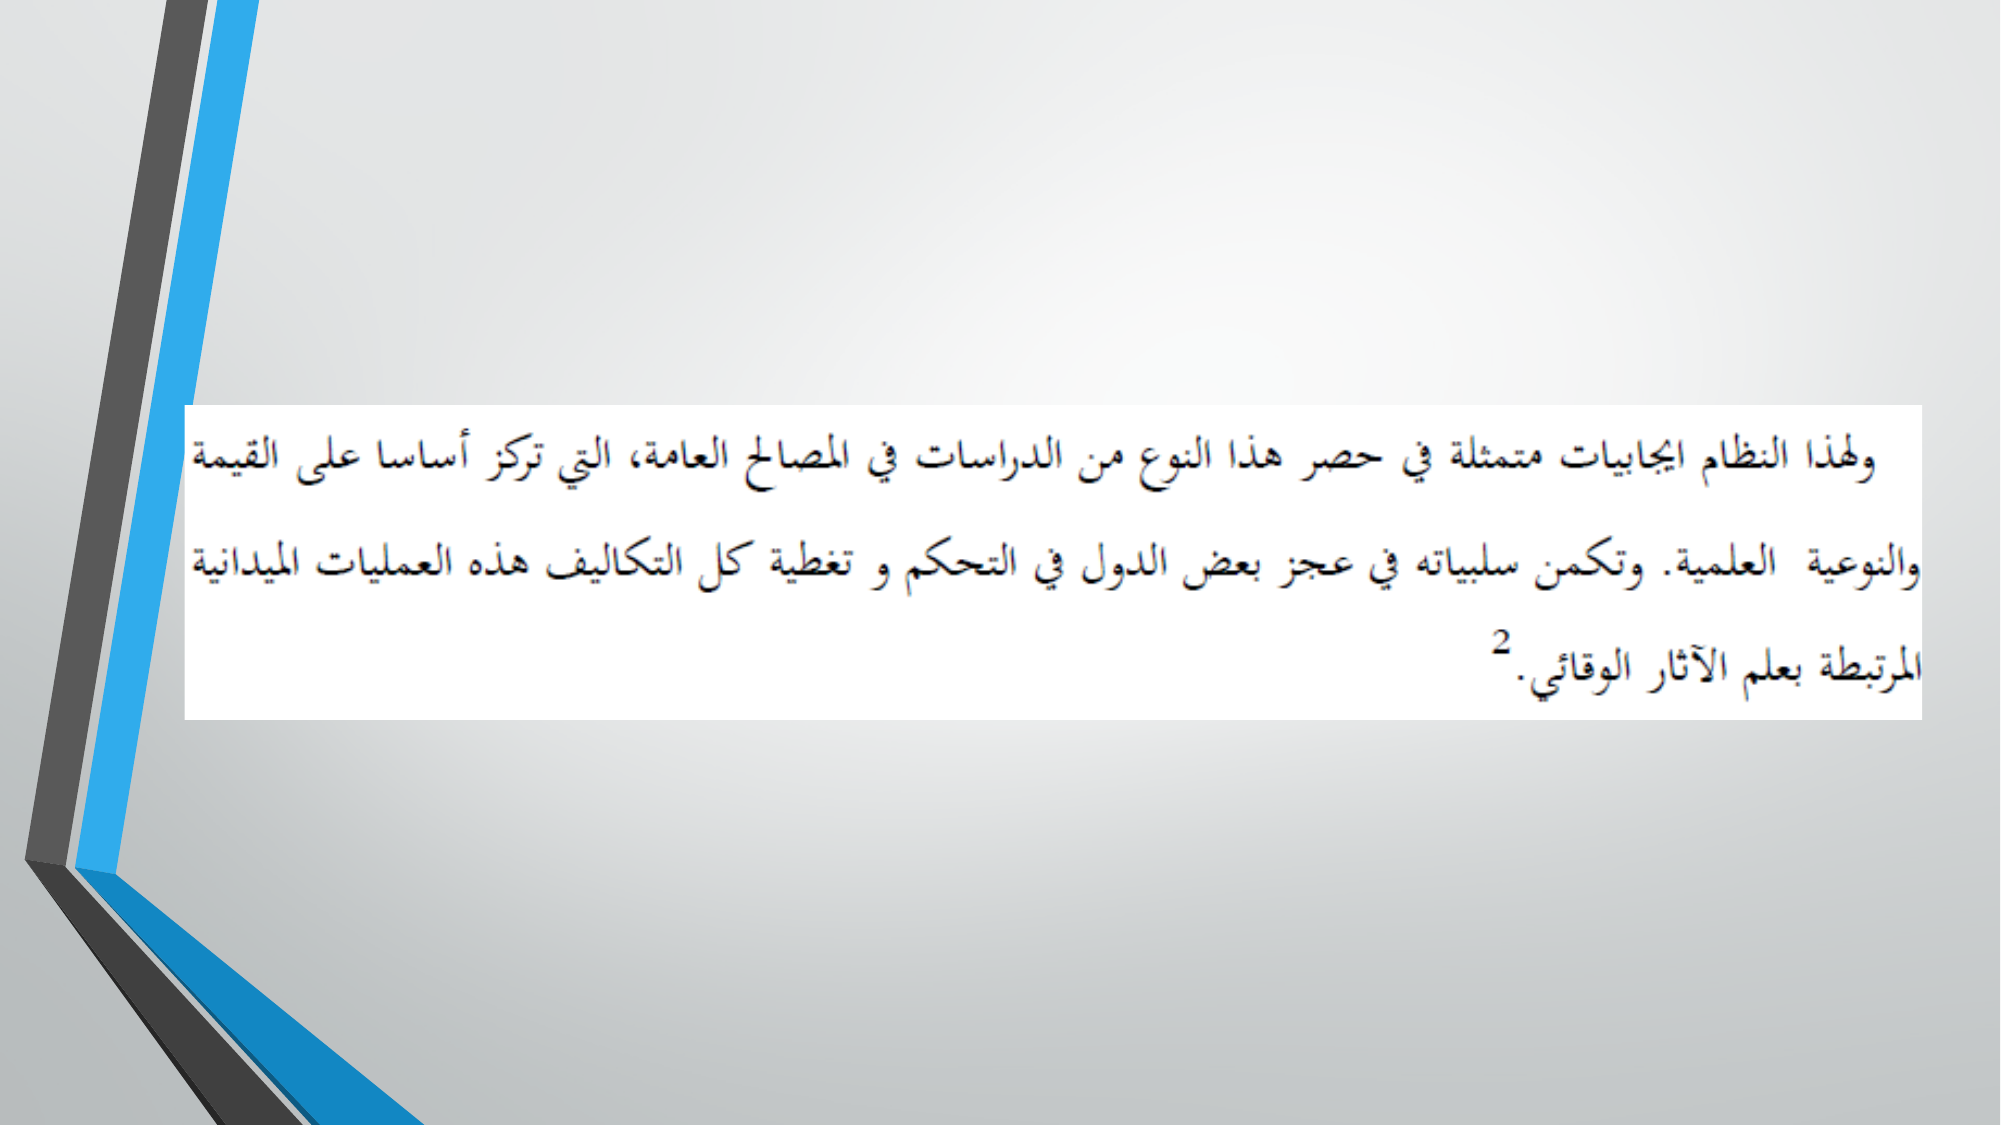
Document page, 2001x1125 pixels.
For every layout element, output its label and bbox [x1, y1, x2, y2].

picture [184, 405, 1923, 720]
